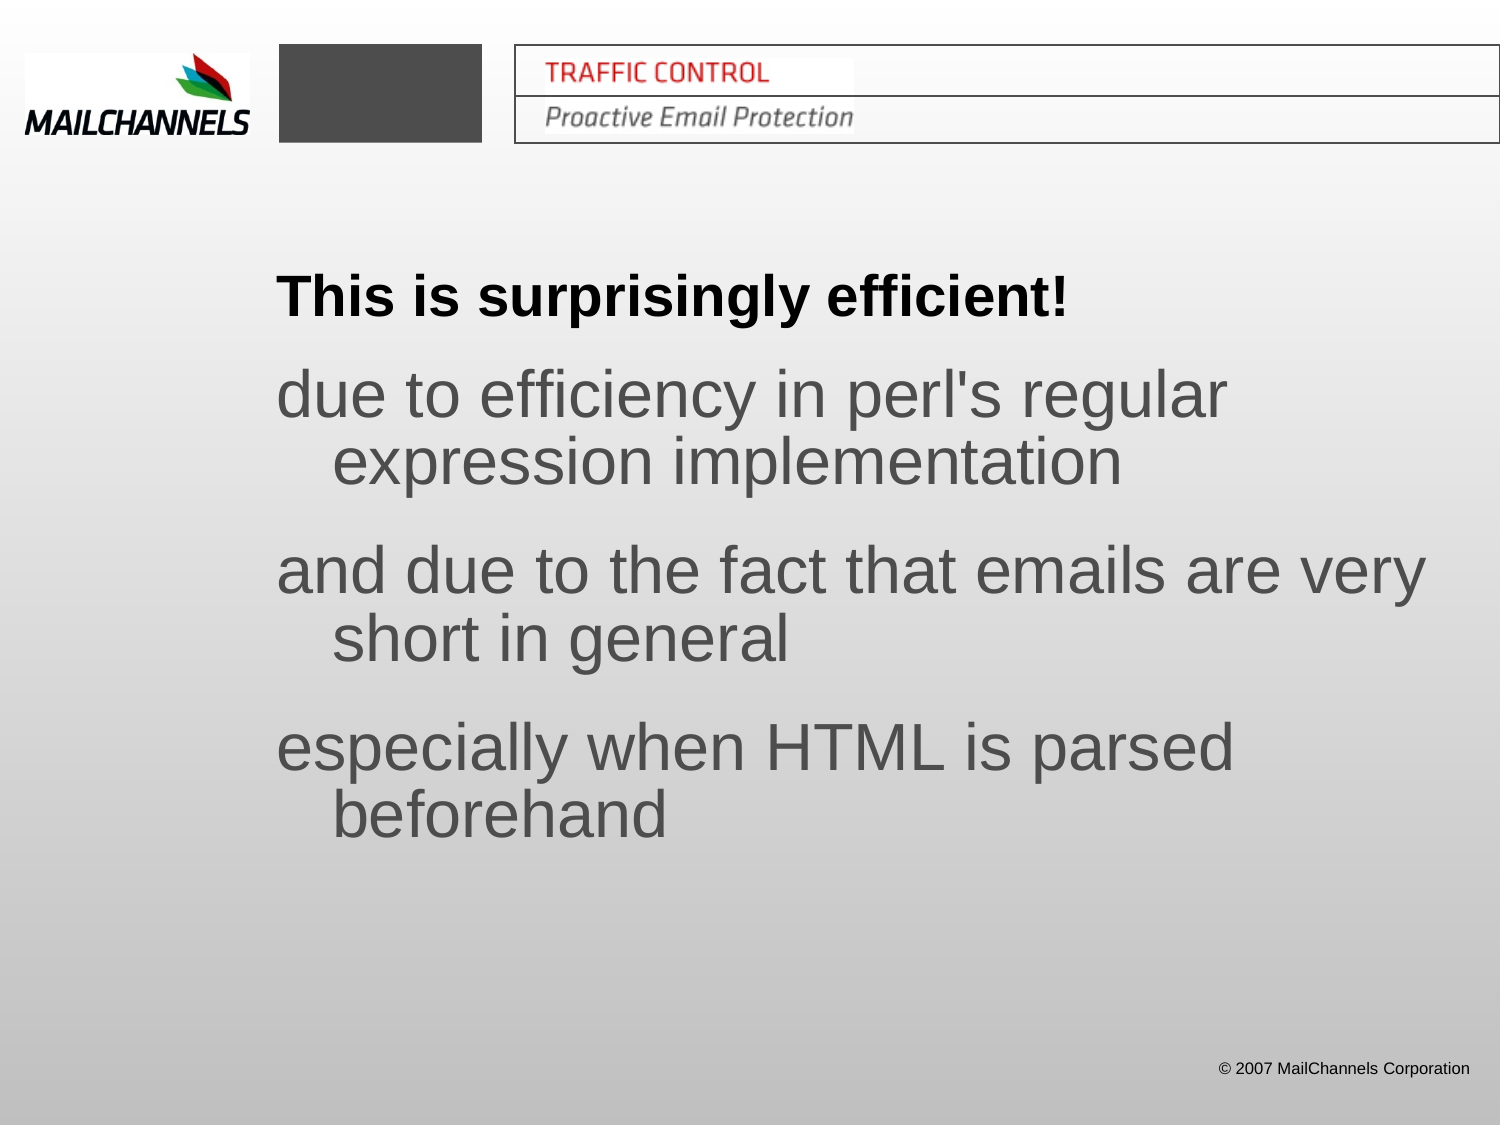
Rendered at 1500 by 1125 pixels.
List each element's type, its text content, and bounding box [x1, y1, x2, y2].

picture [545, 97, 854, 134]
list due to efficiency in perl's regular expression implementation and due to the fact that emails are very short in general especially when HTML is parsed beforehand [276, 363, 1463, 962]
picture [24, 53, 250, 135]
picture [545, 58, 854, 95]
title This is surprisingly efficient! [276, 248, 1500, 349]
